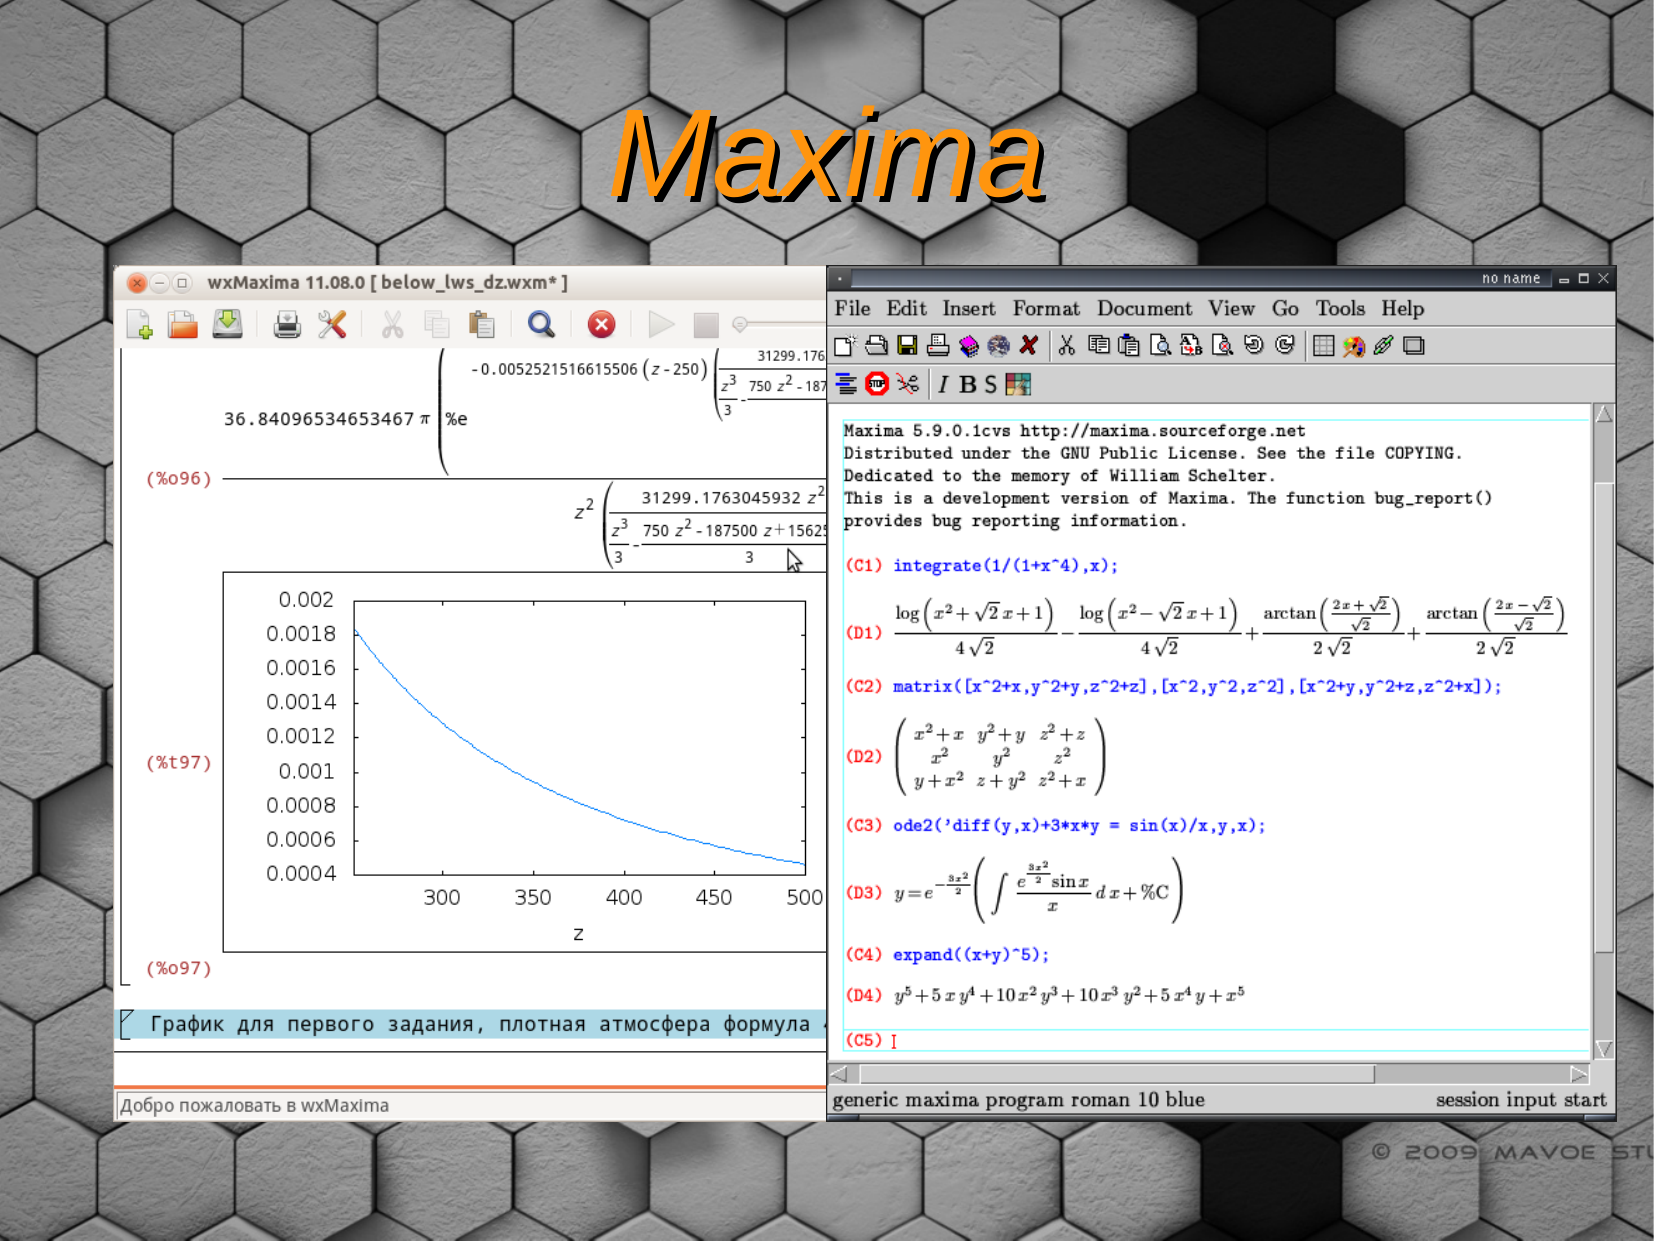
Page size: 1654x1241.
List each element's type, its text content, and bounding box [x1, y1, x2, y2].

picture [0, 0, 1654, 1241]
title Maxima [82, 49, 1571, 257]
